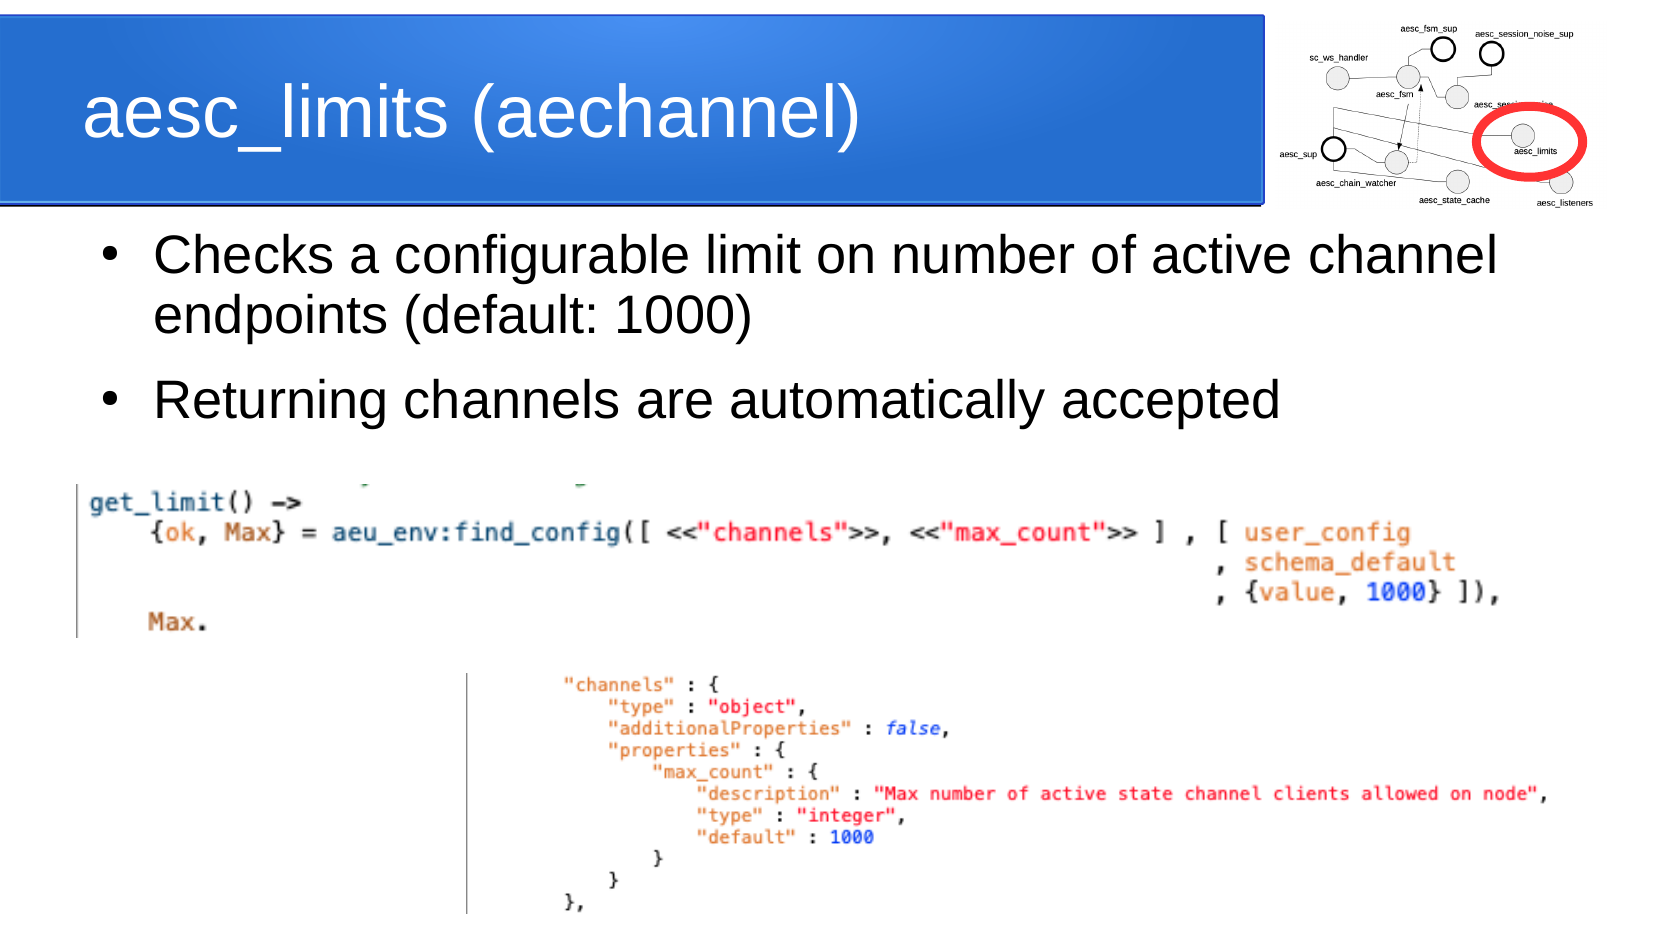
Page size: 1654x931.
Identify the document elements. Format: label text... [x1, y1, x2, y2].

picture [1275, 21, 1607, 209]
picture [76, 484, 1515, 638]
title aesc_limits (aechannel) [82, 35, 1235, 189]
list Checks a configurable limit on number of active channel endpoints (default: 1000) Returning channels are automatically accepted [82, 224, 1571, 764]
picture [466, 673, 1566, 914]
